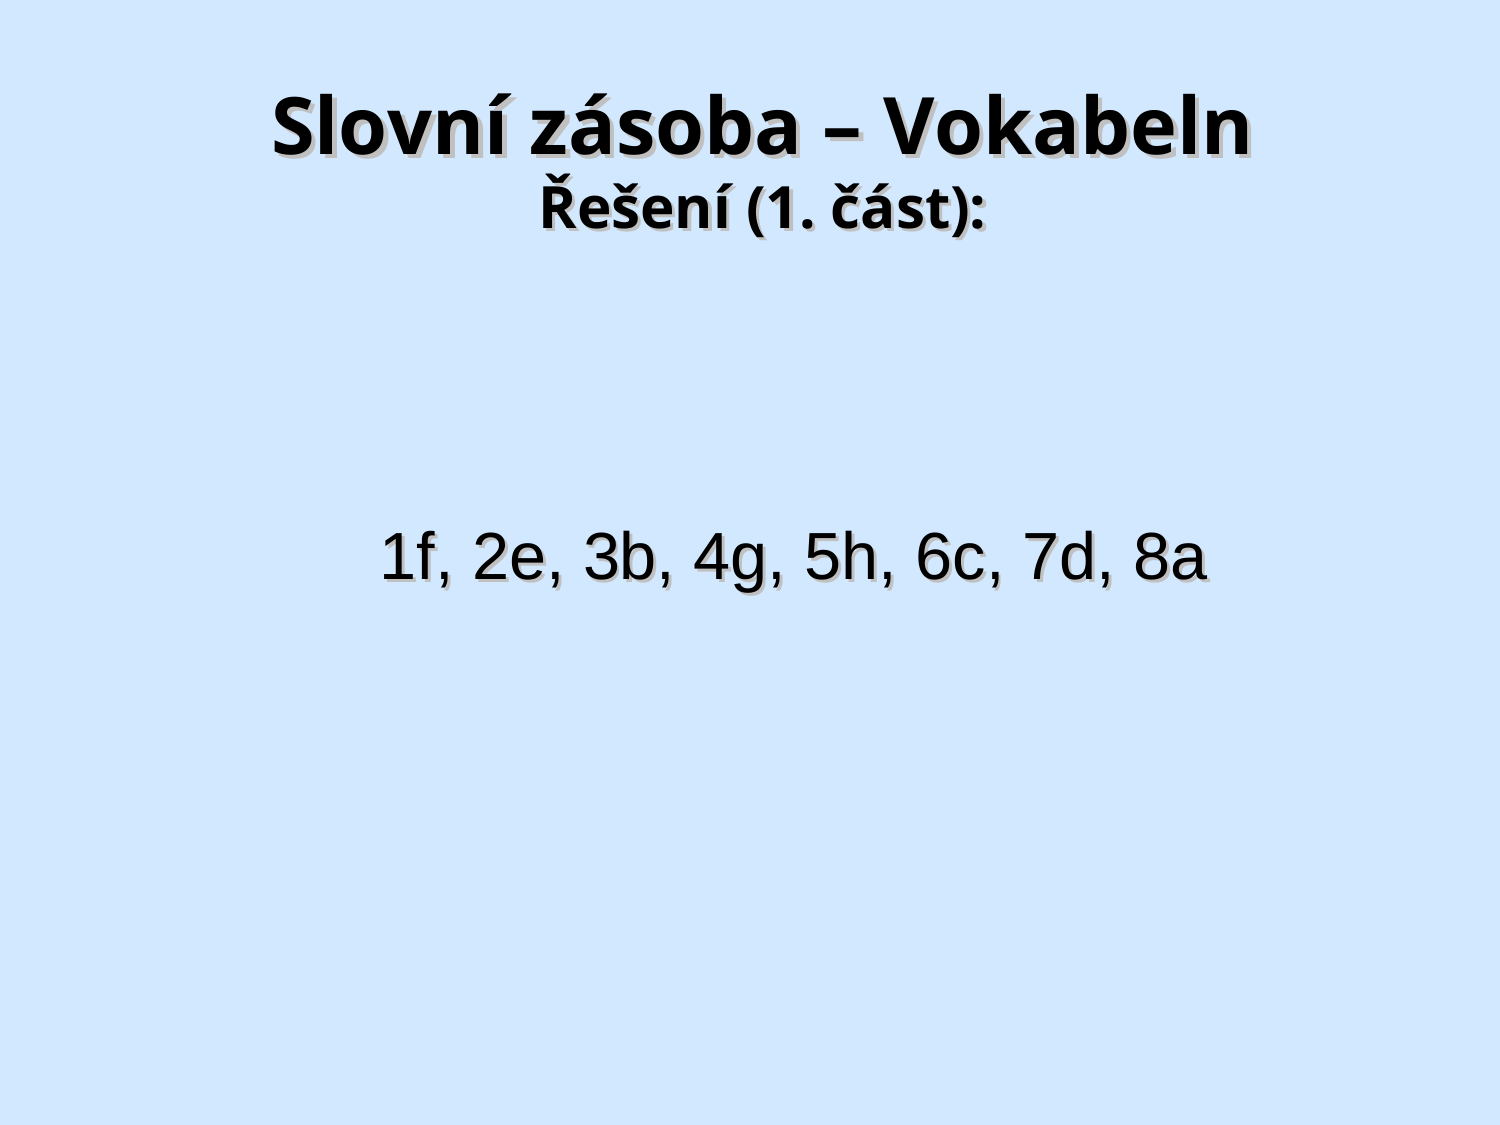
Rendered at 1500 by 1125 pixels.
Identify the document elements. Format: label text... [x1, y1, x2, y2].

list 1f, 2e, 3b, 4g, 5h, 6c, 7d, 8a [137, 312, 1451, 1000]
title Slovní zásoba – Vokabeln Řešení (1. část): [75, 40, 1451, 276]
